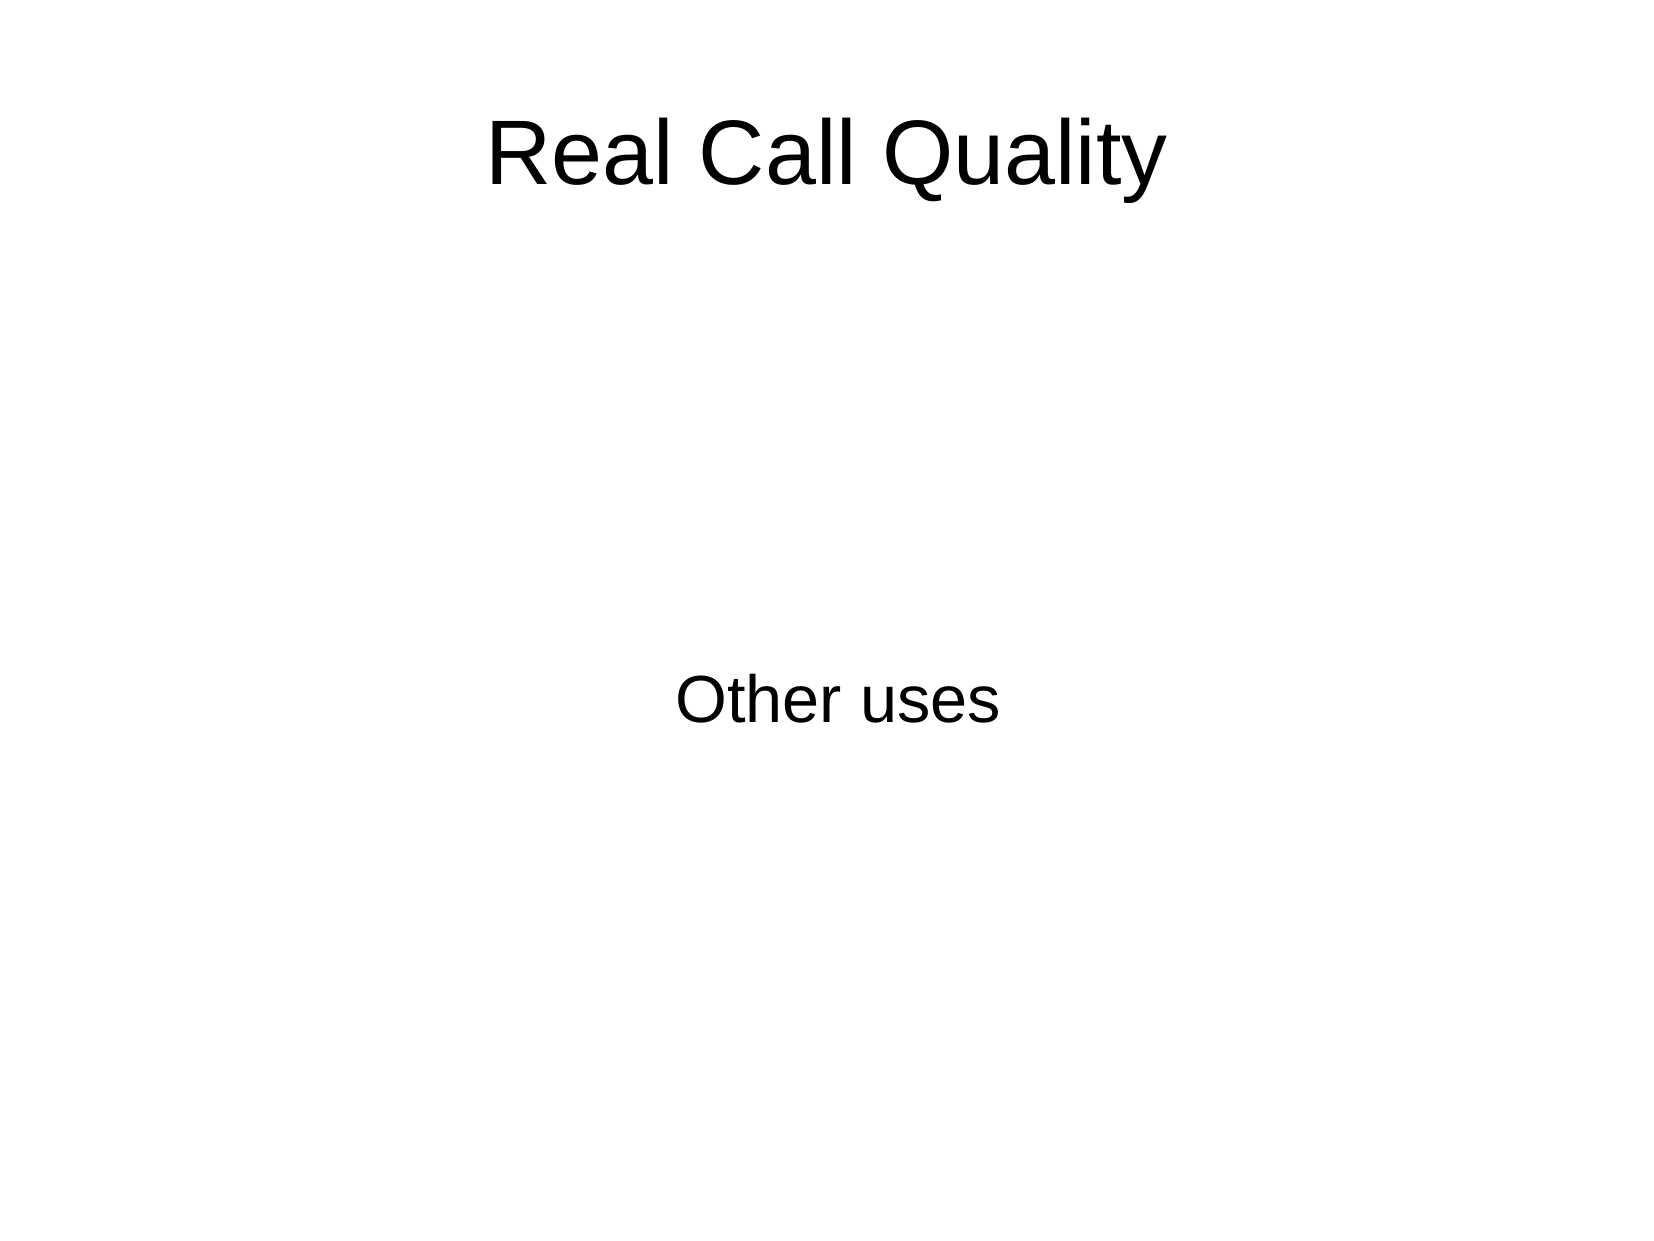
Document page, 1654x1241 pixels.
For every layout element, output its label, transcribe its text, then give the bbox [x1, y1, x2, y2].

title Real Call Quality [82, 49, 1571, 257]
subtitle Other uses [82, 290, 1571, 1109]
